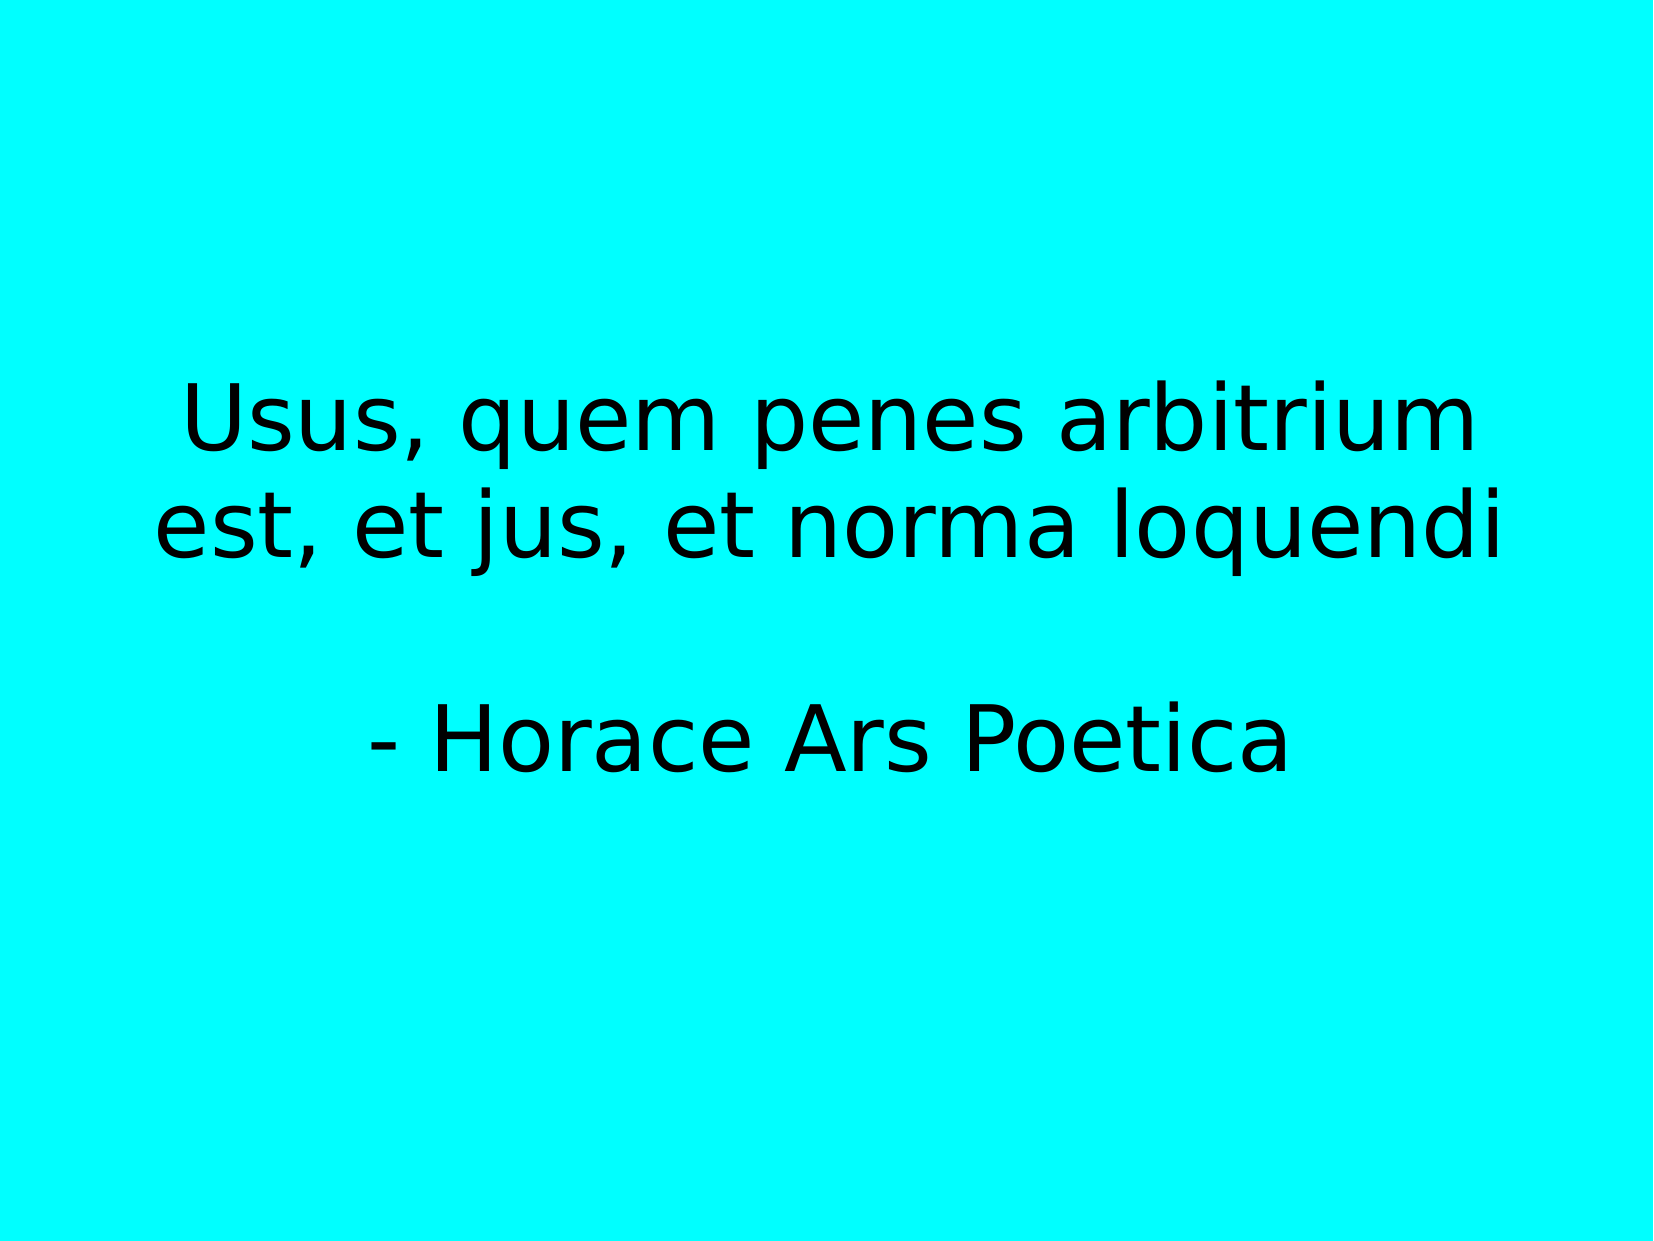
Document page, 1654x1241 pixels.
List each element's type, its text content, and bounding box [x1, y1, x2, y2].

title Usus, quem penes arbitrium est, et jus, et norma loquendi - Horace Ars Poetica [87, 364, 1576, 901]
